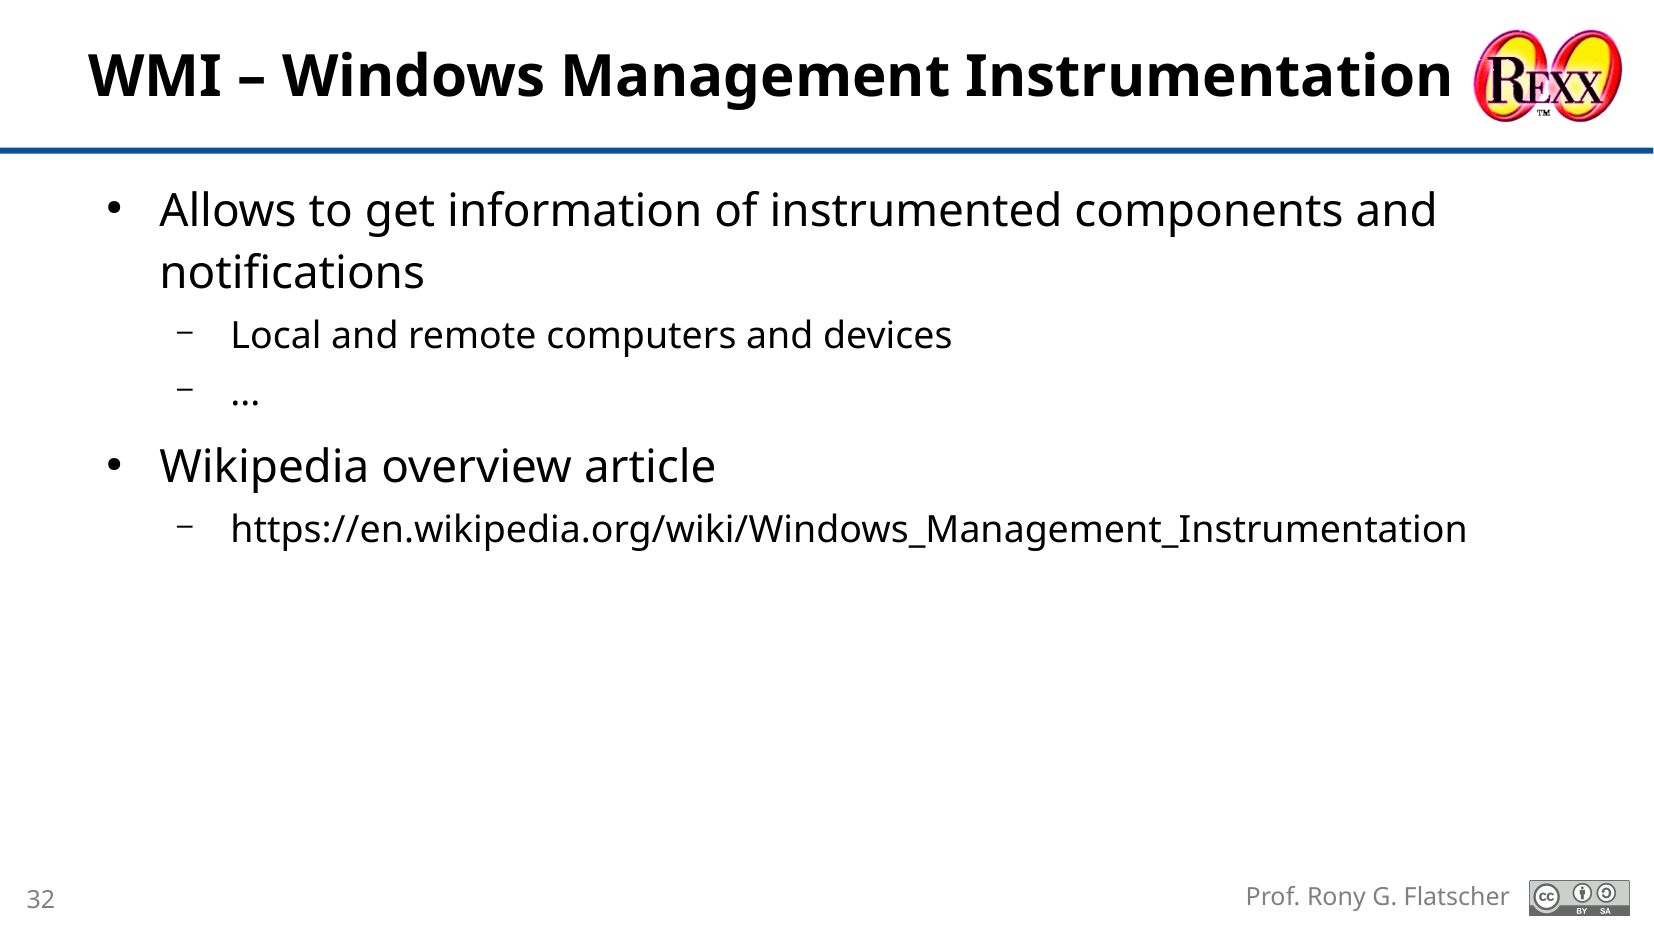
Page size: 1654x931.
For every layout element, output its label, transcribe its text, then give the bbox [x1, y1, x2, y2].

list Allows to get information of instrumented components and notifications Local and remote computers and devices ... Wikipedia overview article https://en.wikipedia.org/wiki/Windows_Management_Instrumentation [88, 177, 1577, 857]
title WMI – Windows Management Instrumentation [29, 0, 1654, 148]
